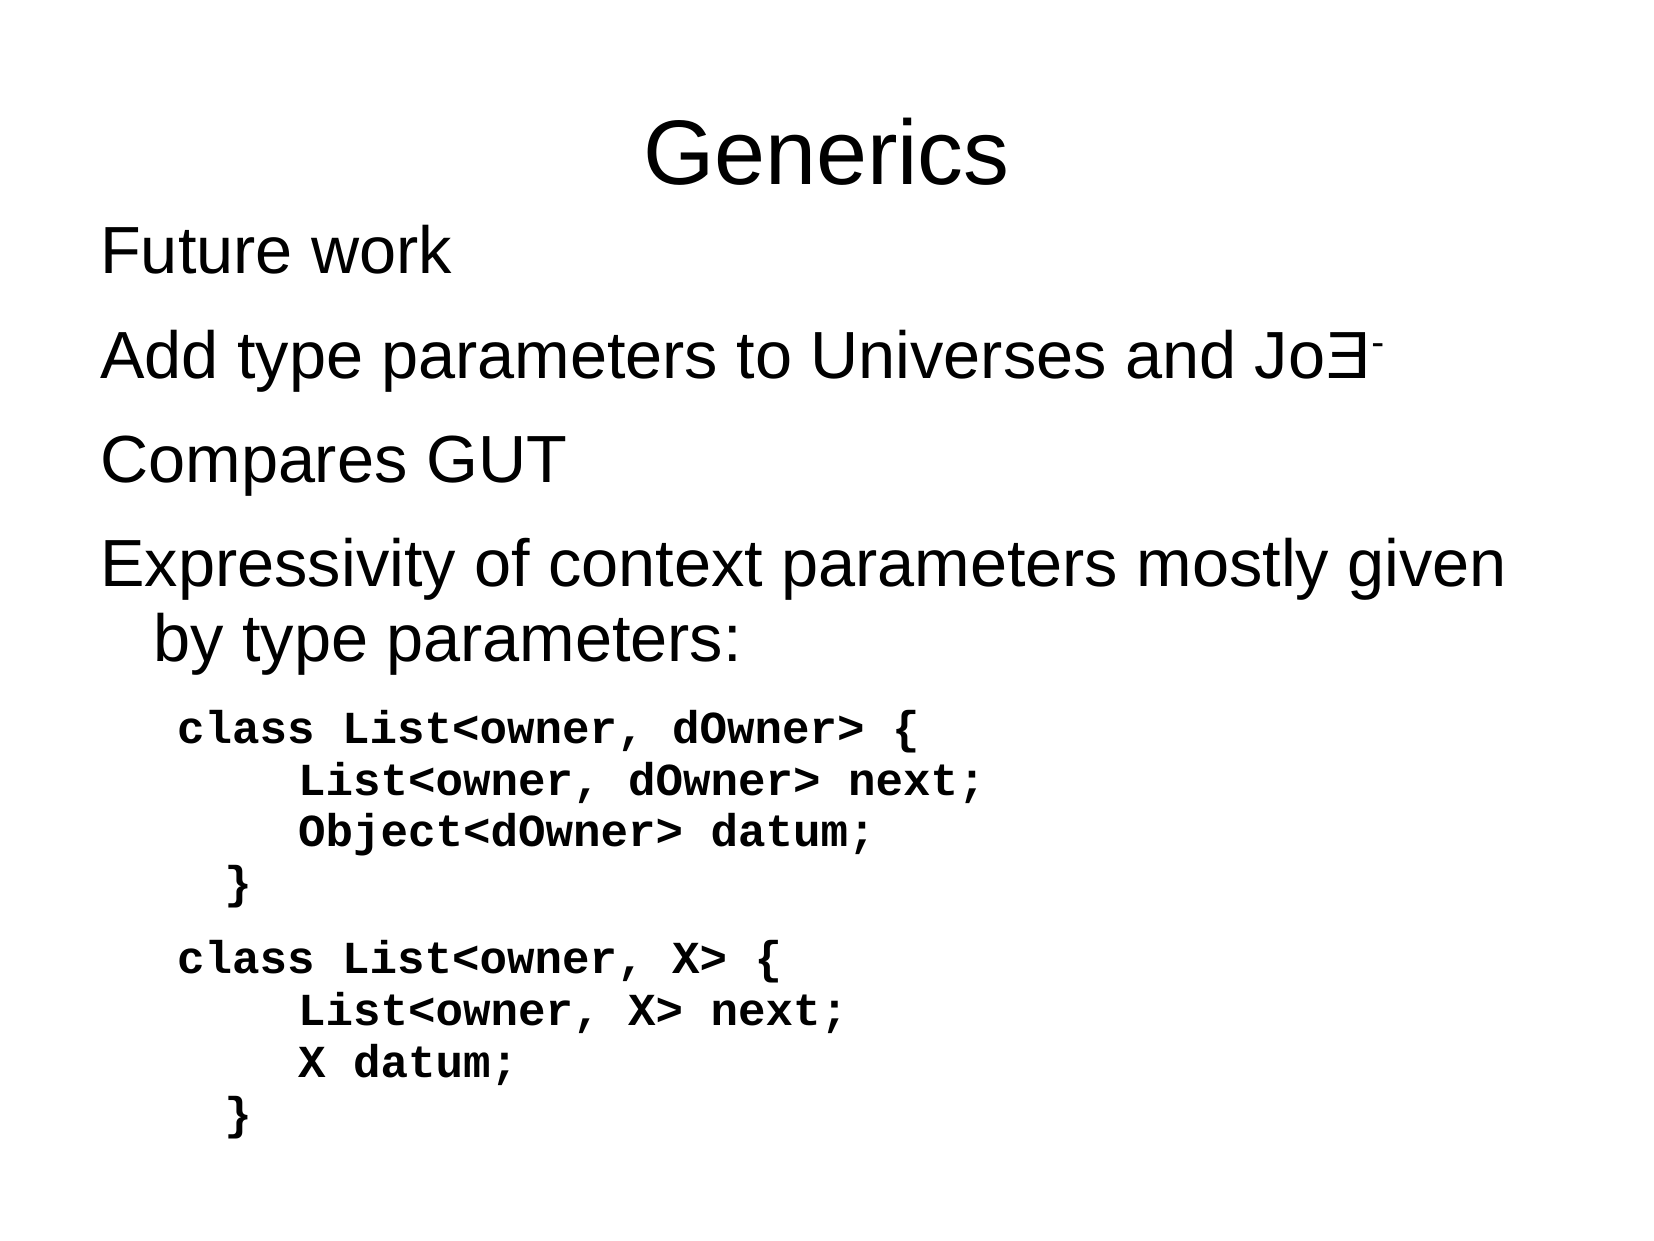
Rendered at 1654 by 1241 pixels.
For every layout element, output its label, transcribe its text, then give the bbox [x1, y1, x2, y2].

title Generics [82, 49, 1571, 213]
list Future work Add type parameters to Universes and JoƎ- Compares GUT Expressivity of context parameters mostly given by type parameters: class List<owner, dOwner> { List<owner, dOwner> next; Object<dOwner> datum; } class List<owner, X> { List<owner, X> next; X datum; } [82, 213, 1571, 1146]
